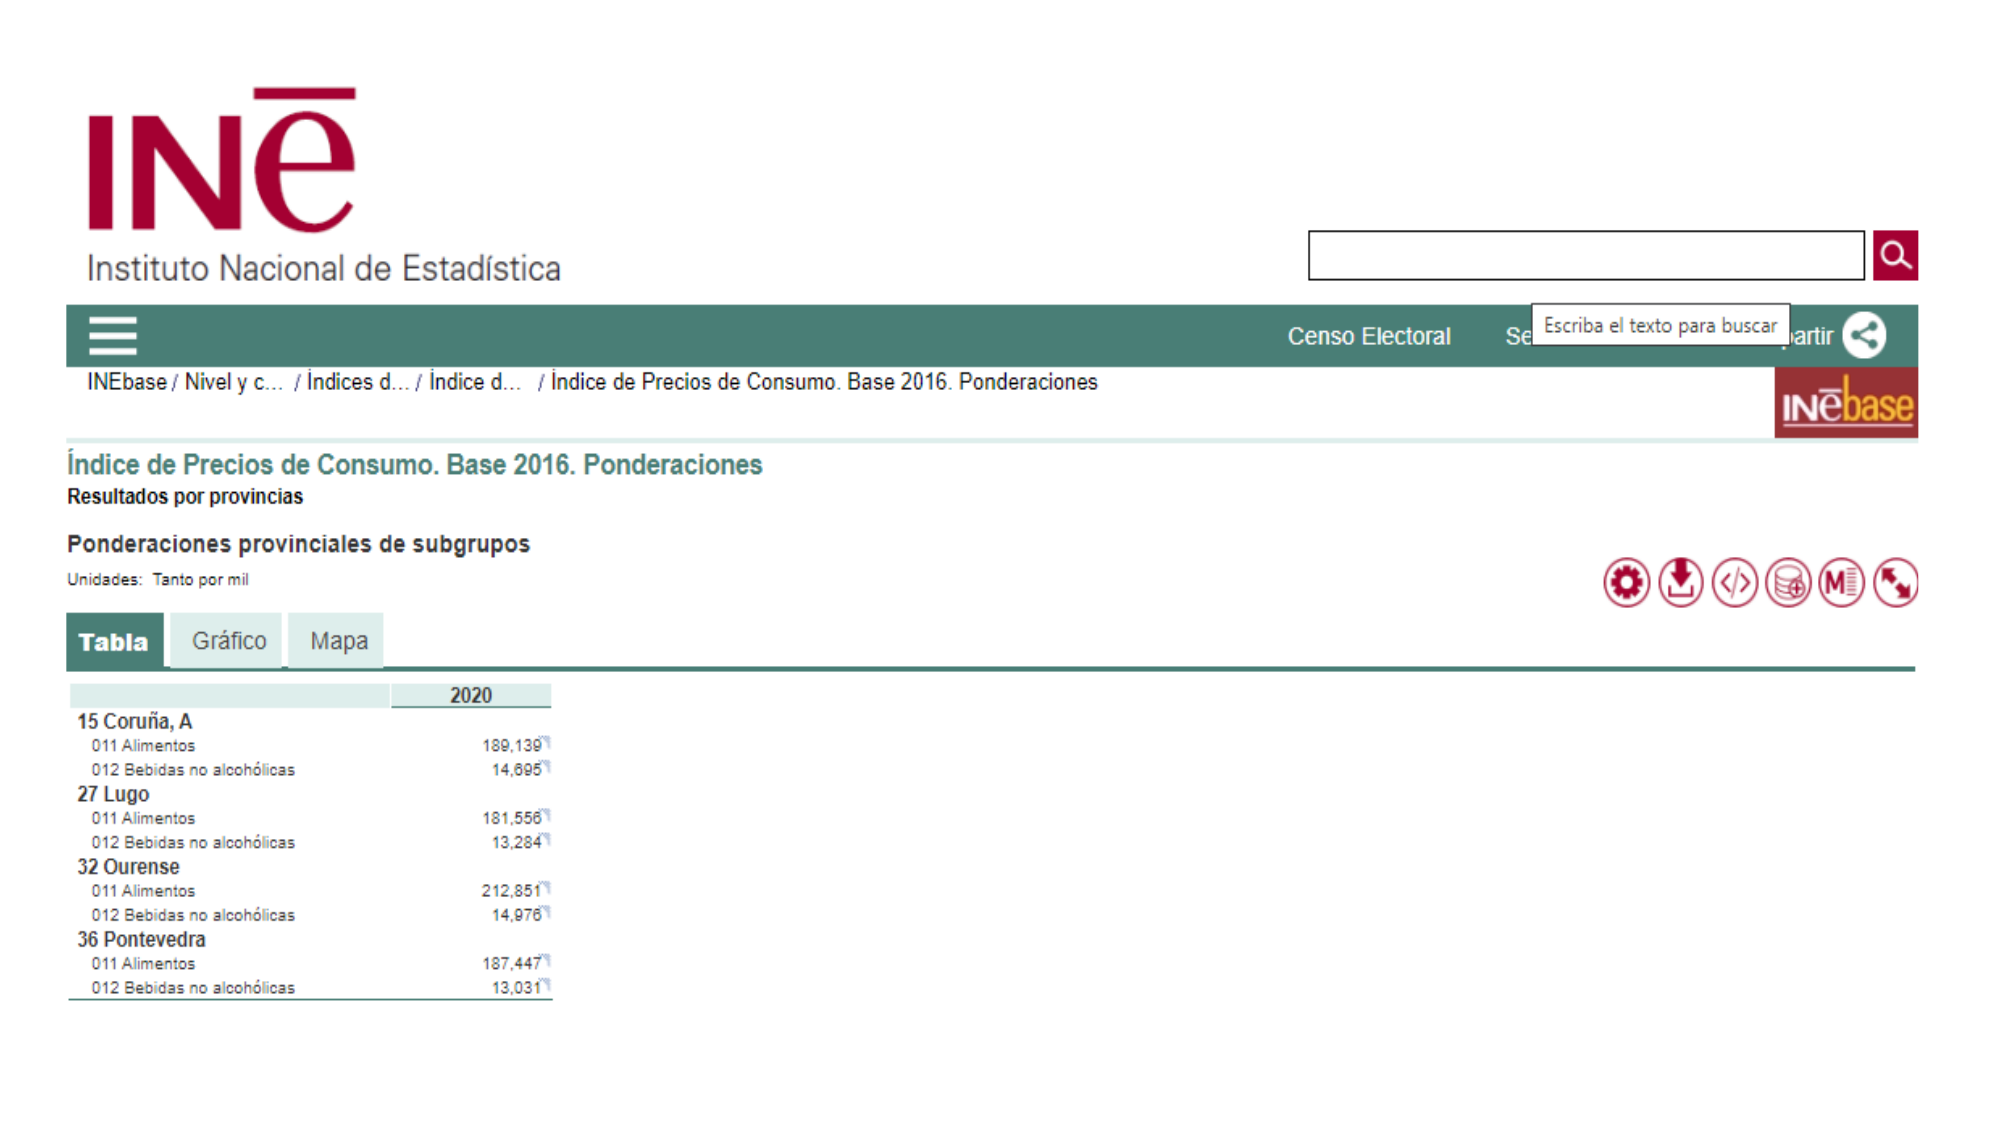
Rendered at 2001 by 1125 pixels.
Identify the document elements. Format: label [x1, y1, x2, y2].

picture [66, 73, 1919, 1007]
